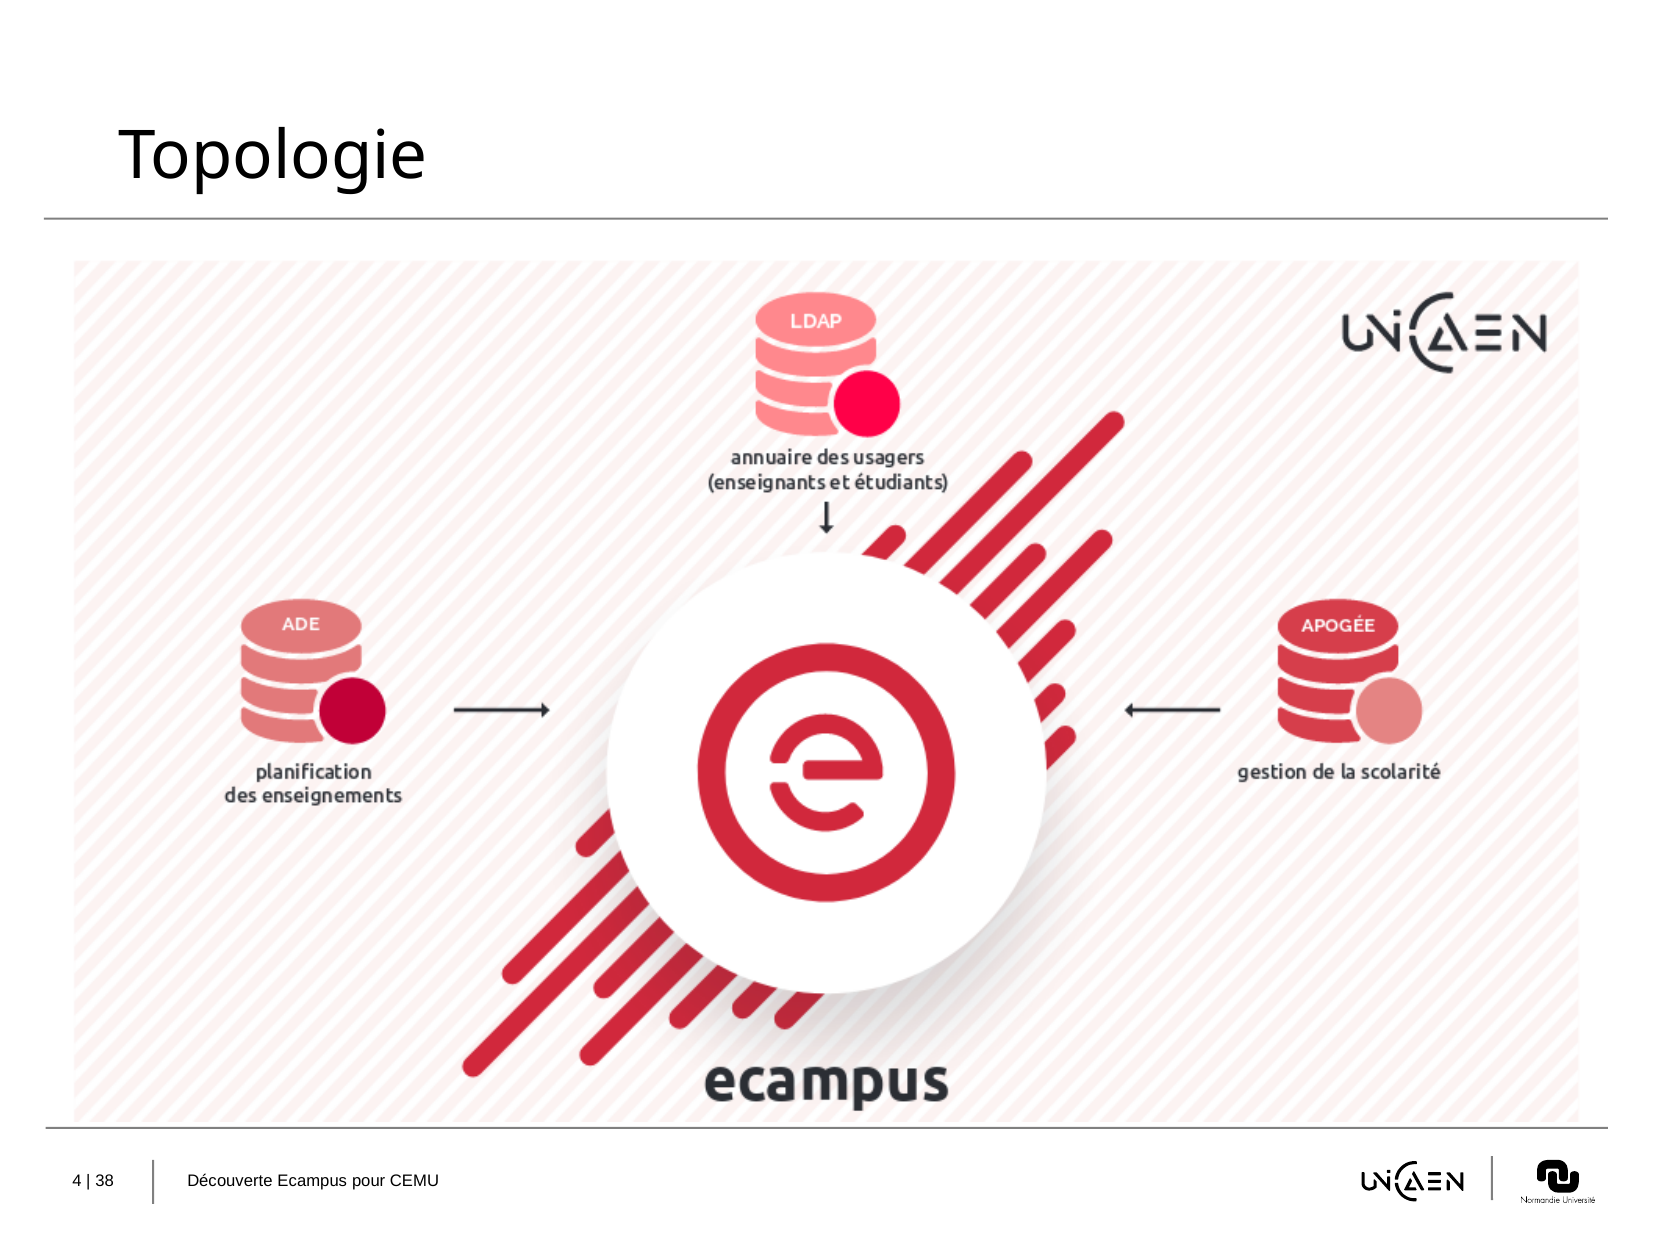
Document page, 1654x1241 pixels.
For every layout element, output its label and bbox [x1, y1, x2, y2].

text_box [82, 49, 1571, 250]
picture [65, 250, 1594, 1122]
